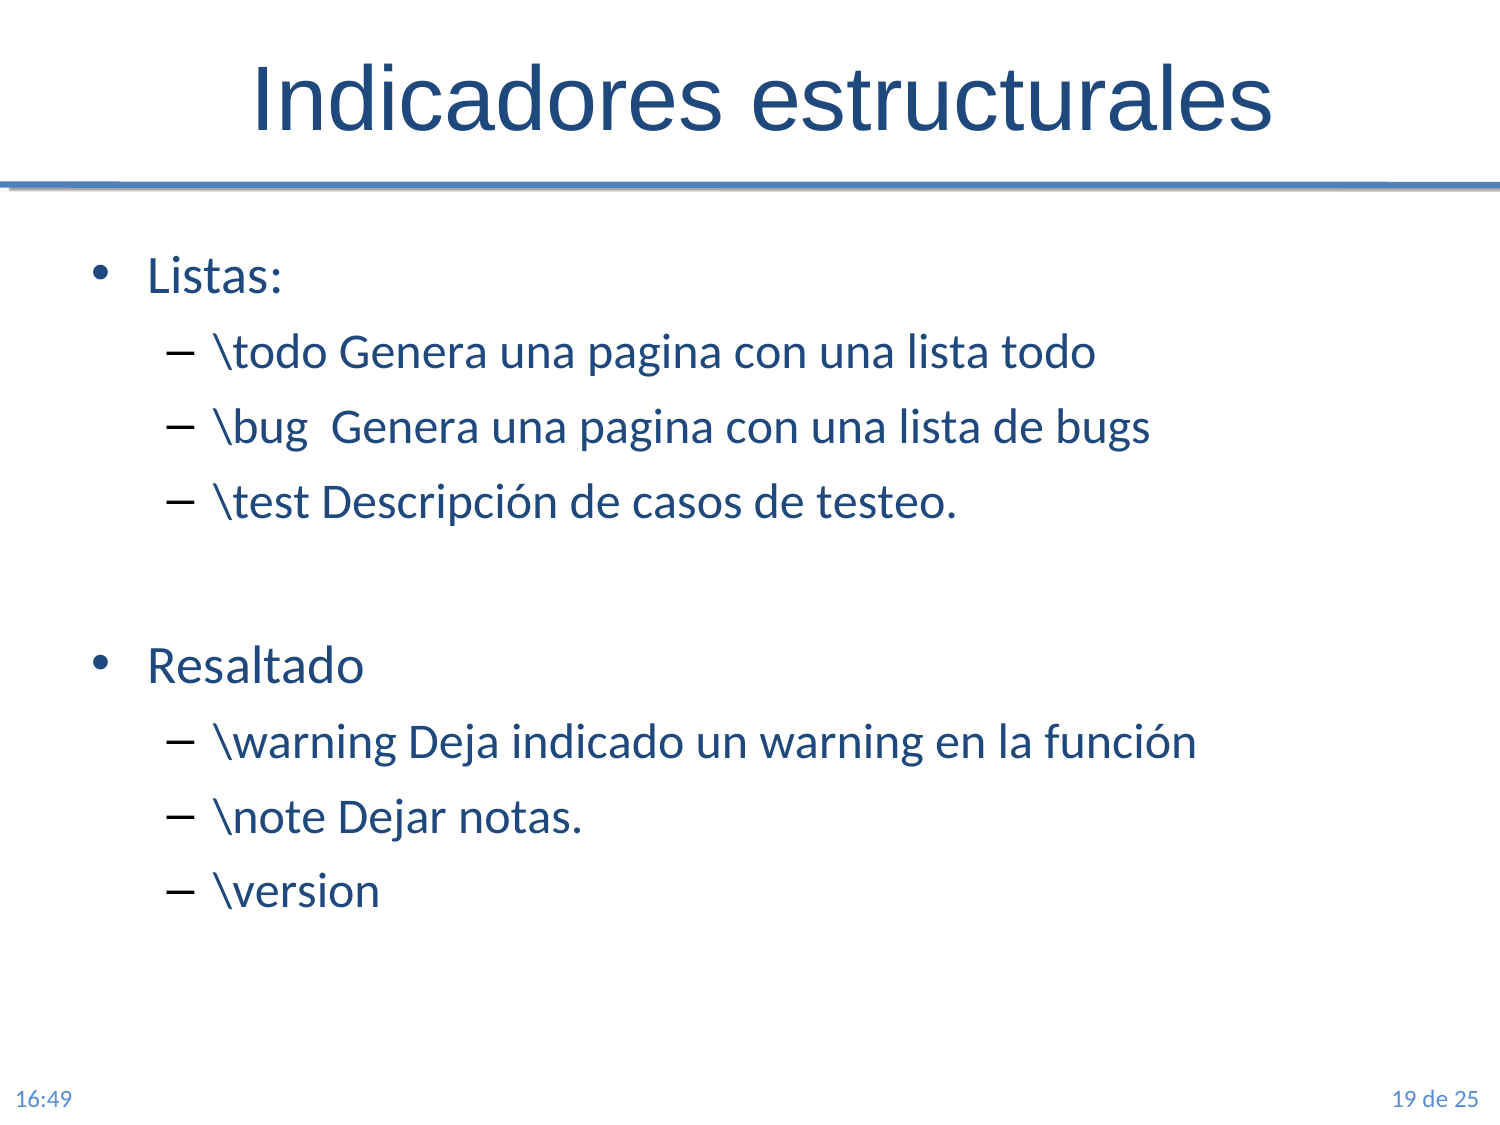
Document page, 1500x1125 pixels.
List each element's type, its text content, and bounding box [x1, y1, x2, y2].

text_box Indicadores estructurales [88, 0, 1439, 181]
text_box 16:49 [0, 1070, 124, 1125]
text_box <number> de 25 [1352, 1070, 1500, 1125]
text_box Listas: \todo Genera una pagina con una lista todo \bug Genera una pagina con una lista de bugs \test Descripción de casos de testeo. Resaltado \warning Deja indicado un warning en la función \note Dejar notas. \version [76, 231, 1402, 1017]
